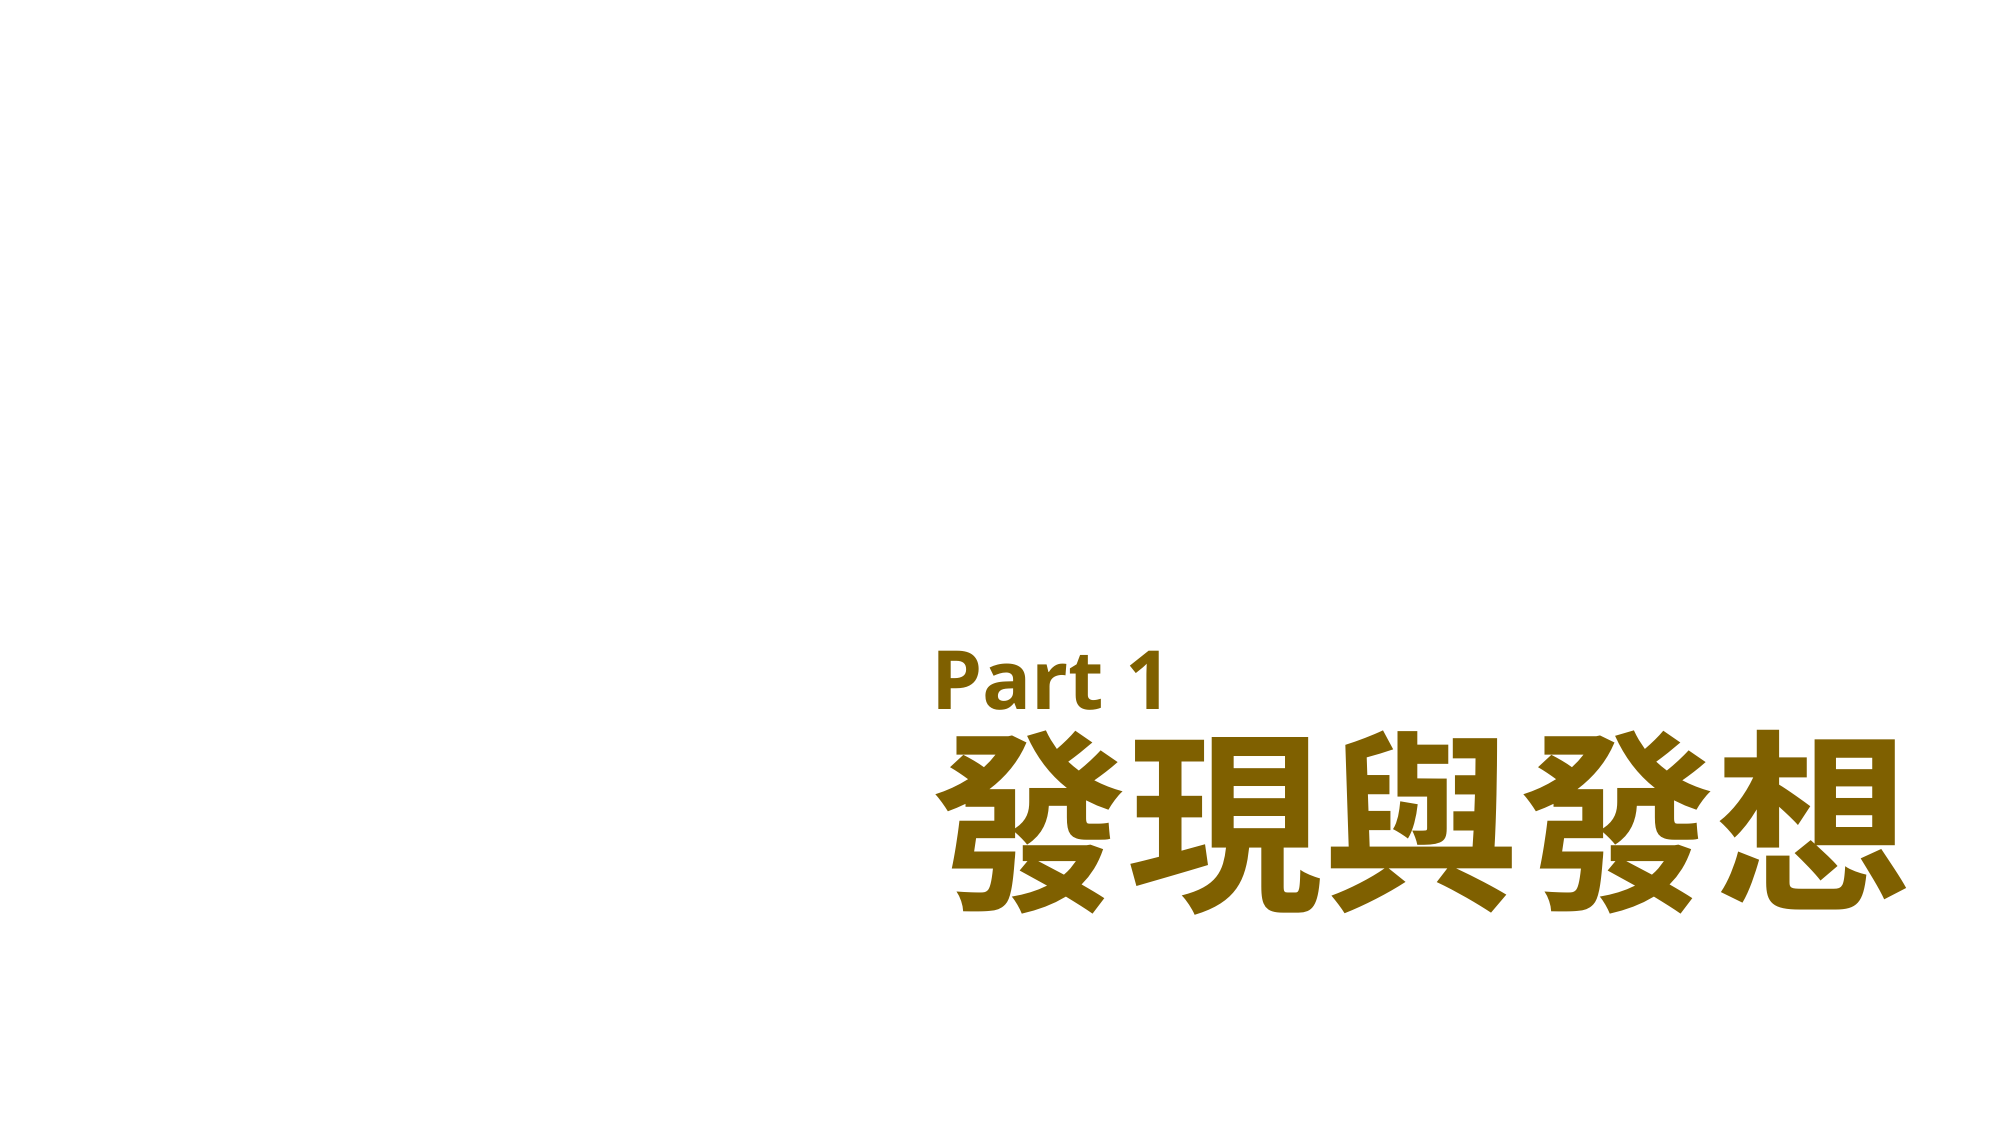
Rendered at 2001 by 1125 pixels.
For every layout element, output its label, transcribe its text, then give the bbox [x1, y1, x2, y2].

title Part 1 發現與發想 [916, 630, 2000, 947]
